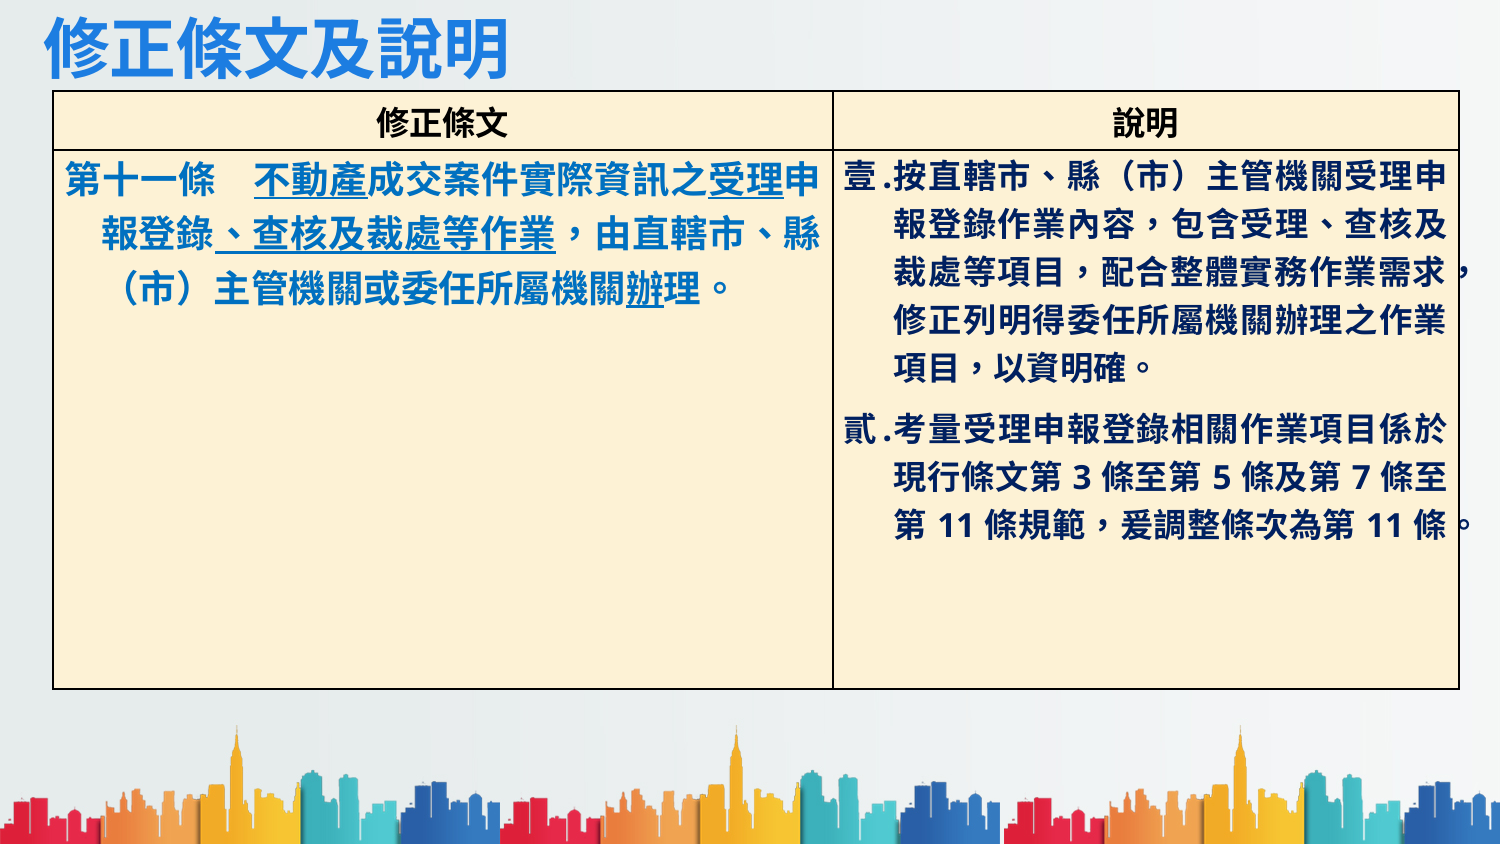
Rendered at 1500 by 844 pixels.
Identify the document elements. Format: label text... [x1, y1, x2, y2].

table_cell 第十一條 不動產成交案件實際資訊之受理申報登錄、查核及裁處等作業，由直轄市、縣（市）主管機關或委任所屬機關辦理。 [54, 151, 832, 688]
picture [0, 0, 1500, 844]
table_cell 按直轄市、縣（市）主管機關受理申報登錄作業內容，包含受理、查核及裁處等項目，配合整體實務作業需求，修正列明得委任所屬機關辦理之作業項目，以資明確。 考量受理申報登錄相關作業項目係於現行條文第3條至第5條及第7條至第11條規範，爰調整條次為第11條。 [834, 151, 1458, 688]
table_header 說明 [834, 92, 1458, 149]
table_header 修正條文 [54, 92, 832, 149]
title 修正條文及說明 [22, 0, 531, 95]
